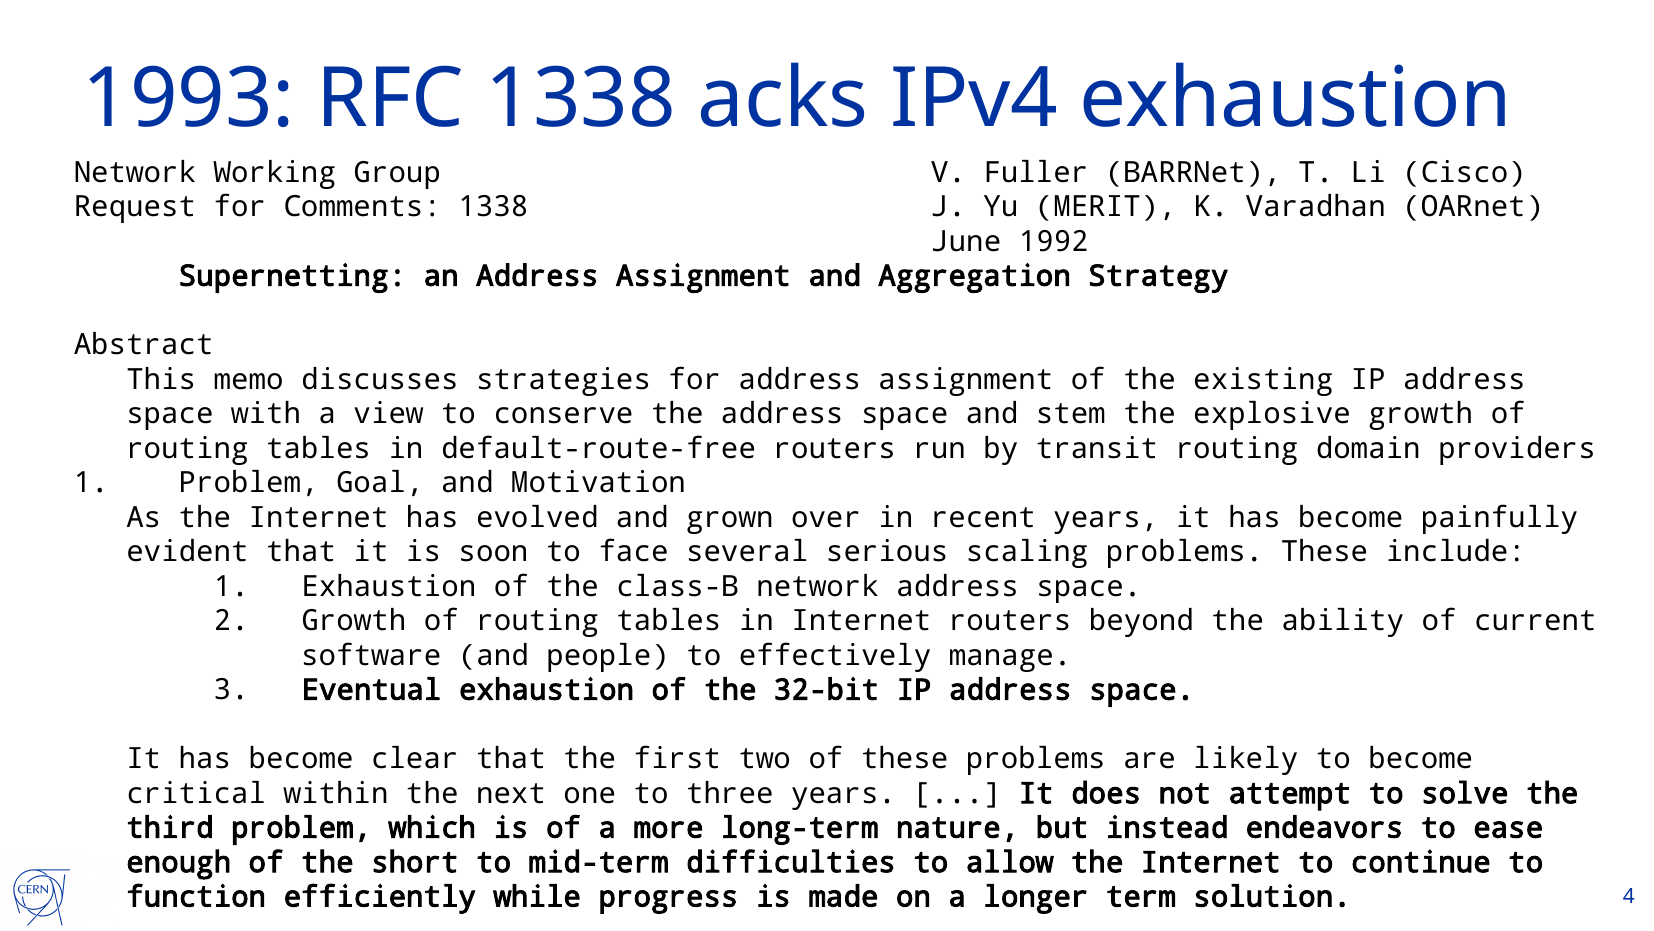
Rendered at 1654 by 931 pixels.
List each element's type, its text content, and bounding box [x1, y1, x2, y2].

text_box Network Working Group V. Fuller (BARRNet), T. Li (Cisco) Request for Comments: 1338 J. Yu (MERIT), K. Varadhan (OARnet) June 1992 Supernetting: an Address Assignment and Aggregation Strategy Abstract This memo discusses strategies for address assignment of the existing IP address space with a view to conserve the address space and stem the explosive growth of routing tables in default-route-free routers run by transit routing domain providers 1. Problem, Goal, and Motivation As the Internet has evolved and grown over in recent years, it has become painfully evident that it is soon to face several serious scaling problems. These include: 1. Exhaustion of the class-B network address space. 2. Growth of routing tables in Internet routers beyond the ability of current software (and people) to effectively manage. 3. Eventual exhaustion of the 32-bit IP address space. It has become clear that the first two of these problems are likely to become critical within the next one to three years. [...] It does not attempt to solve the third problem, which is of a more long-term nature, but instead endeavors to ease enough of the short to mid-term difficulties to allow the Internet to continue to function efficiently while progress is made on a longer term solution. [59, 147, 1625, 931]
picture [0, 850, 59, 931]
title 1993: RFC 1338 acks IPv4 exhaustion [82, 37, 1625, 247]
